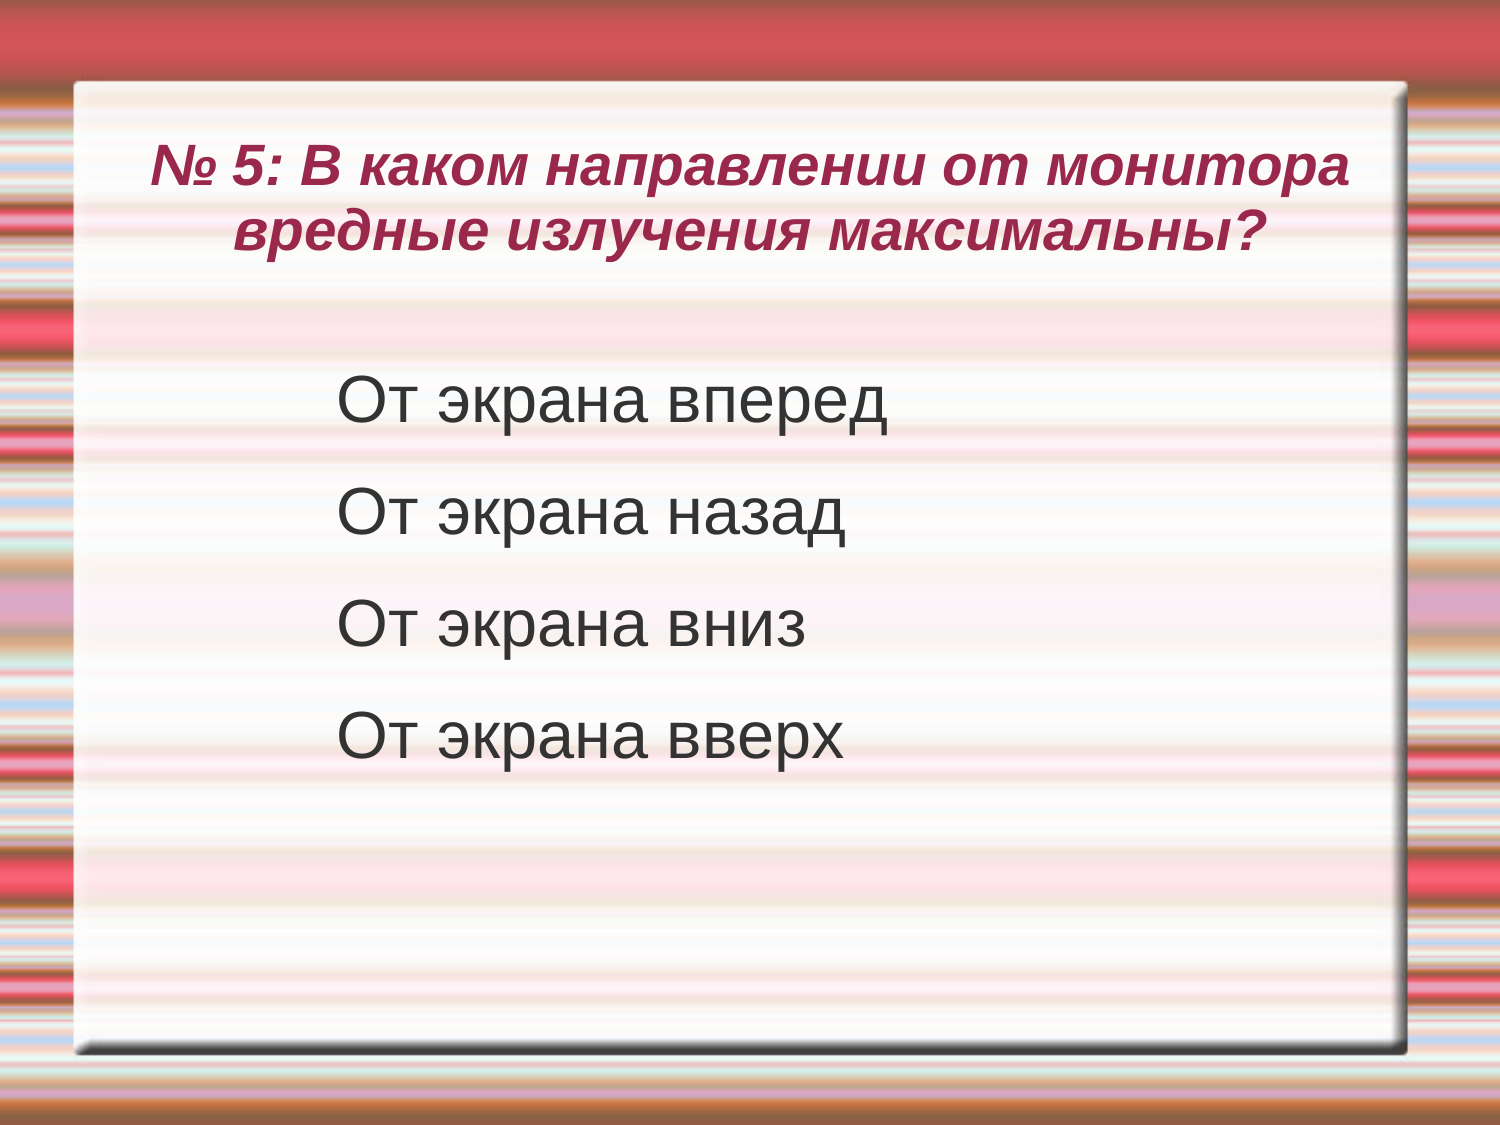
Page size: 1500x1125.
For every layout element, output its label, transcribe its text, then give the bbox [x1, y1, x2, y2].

text_box [187, 1049, 501, 1125]
picture [0, 0, 1500, 1125]
list От экрана вперед От экрана назад От экрана вниз От экрана вверх [324, 324, 1236, 857]
text_box [587, 1049, 1063, 1125]
title № 5: В каком направлении от монитора вредные излучения максимальны? [110, 96, 1392, 300]
